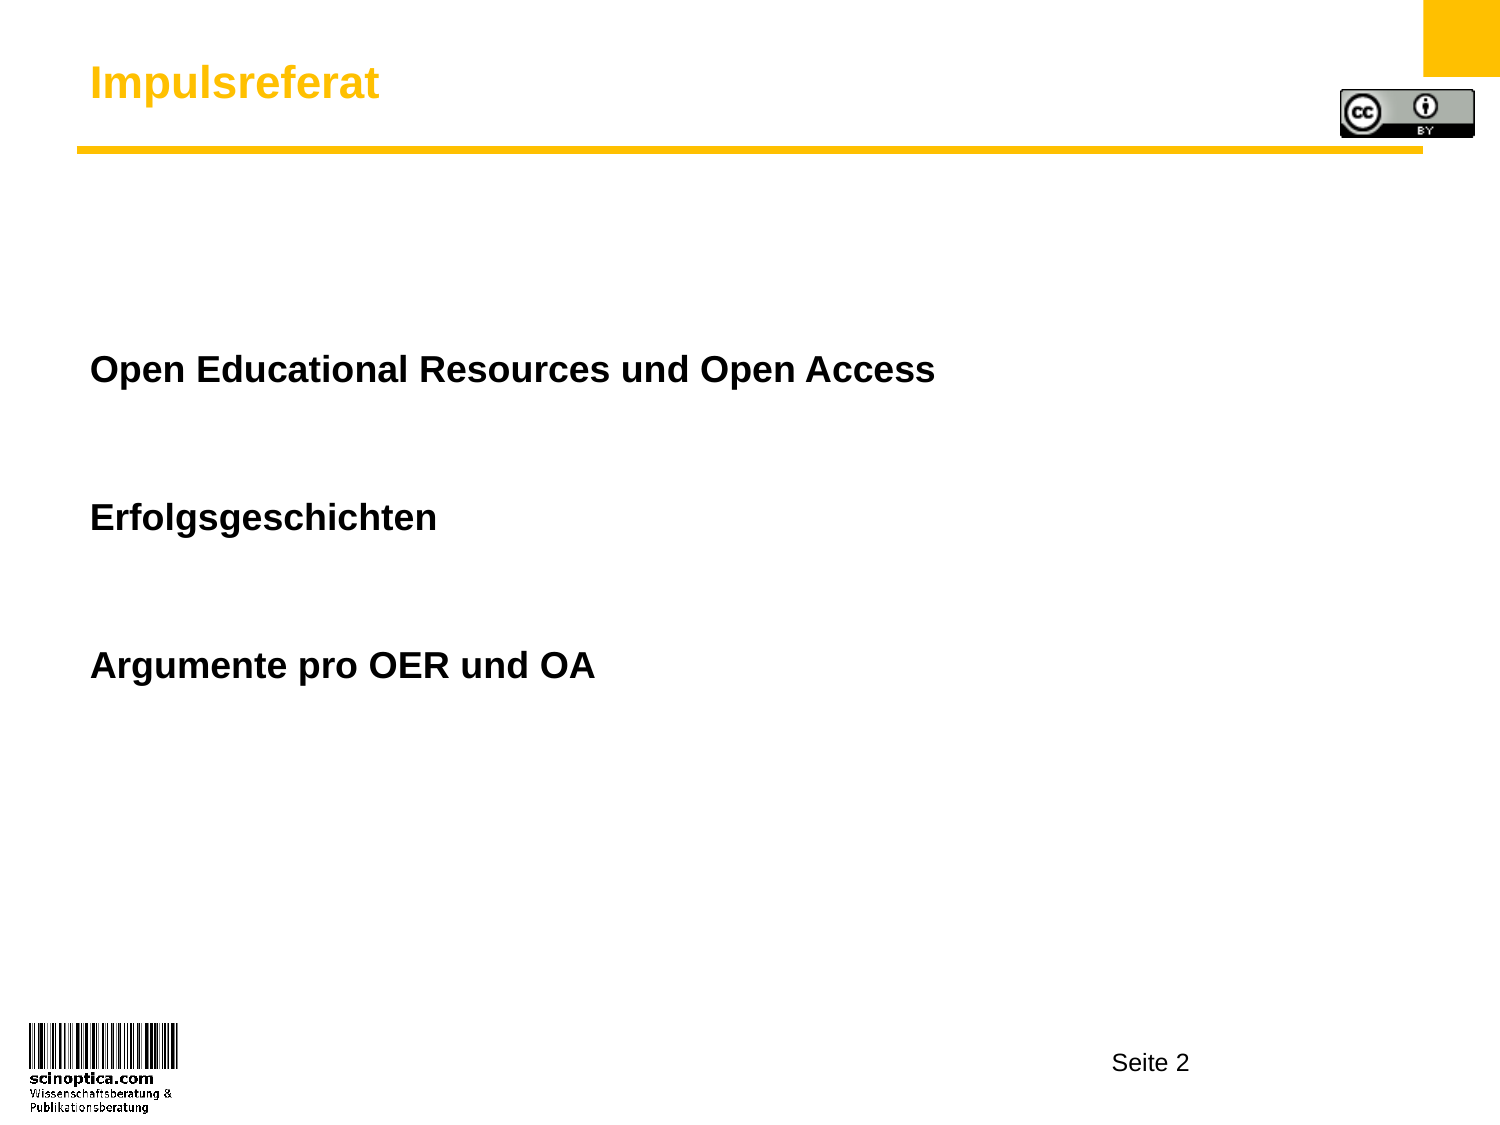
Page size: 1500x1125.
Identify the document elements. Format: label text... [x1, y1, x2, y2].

picture [1425, 89, 1475, 138]
title Impulsreferat [75, 45, 1425, 161]
slide_number Seite <Nummer> [1096, 1039, 1447, 1118]
picture [29, 1023, 178, 1116]
list Open Educational Resources und Open Access Erfolgsgeschichten Argumente pro OER und OA [75, 167, 1425, 965]
